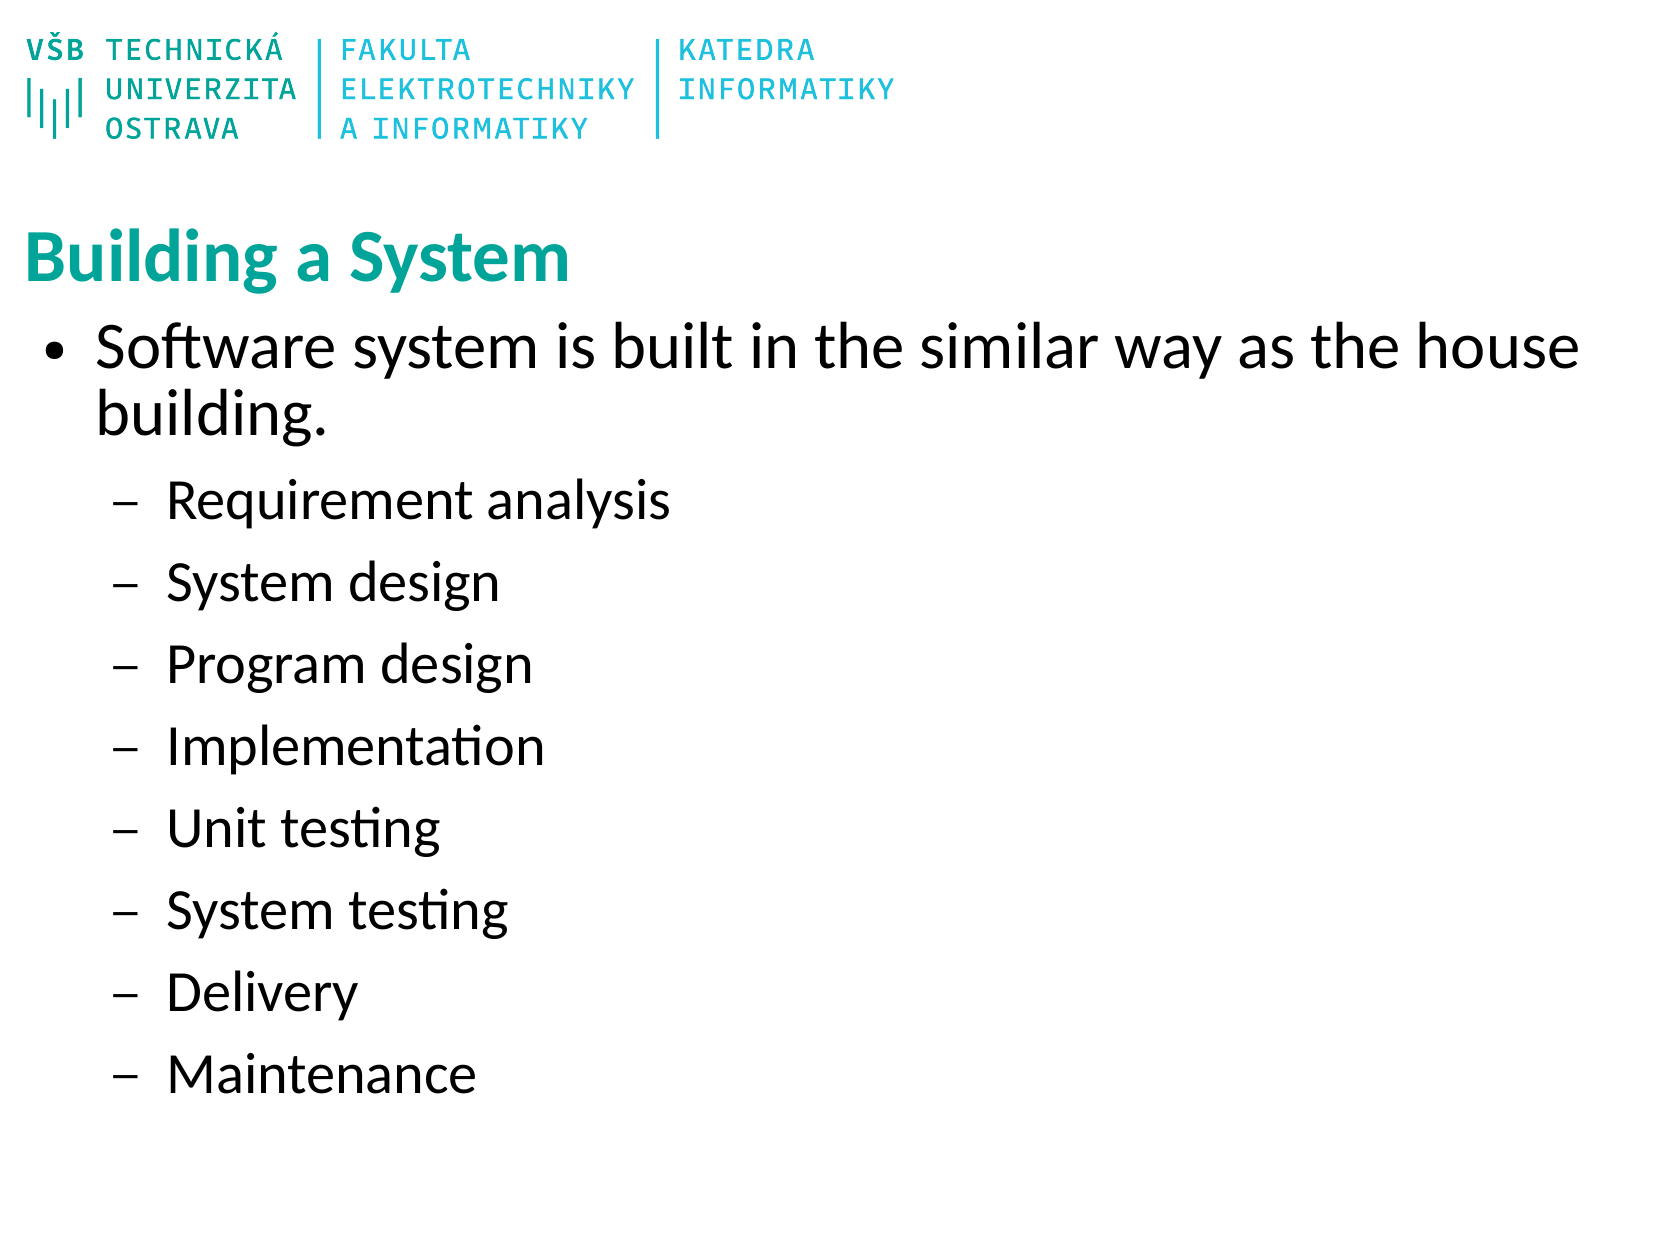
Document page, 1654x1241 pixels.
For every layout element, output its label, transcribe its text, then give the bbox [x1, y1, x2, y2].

picture [26, 31, 894, 139]
list Software system is built in the similar way as the house building. Requirement analysis System design Program design Implementation Unit testing System testing Delivery Maintenance [24, 318, 1629, 1146]
title Building a System [24, 169, 1629, 301]
